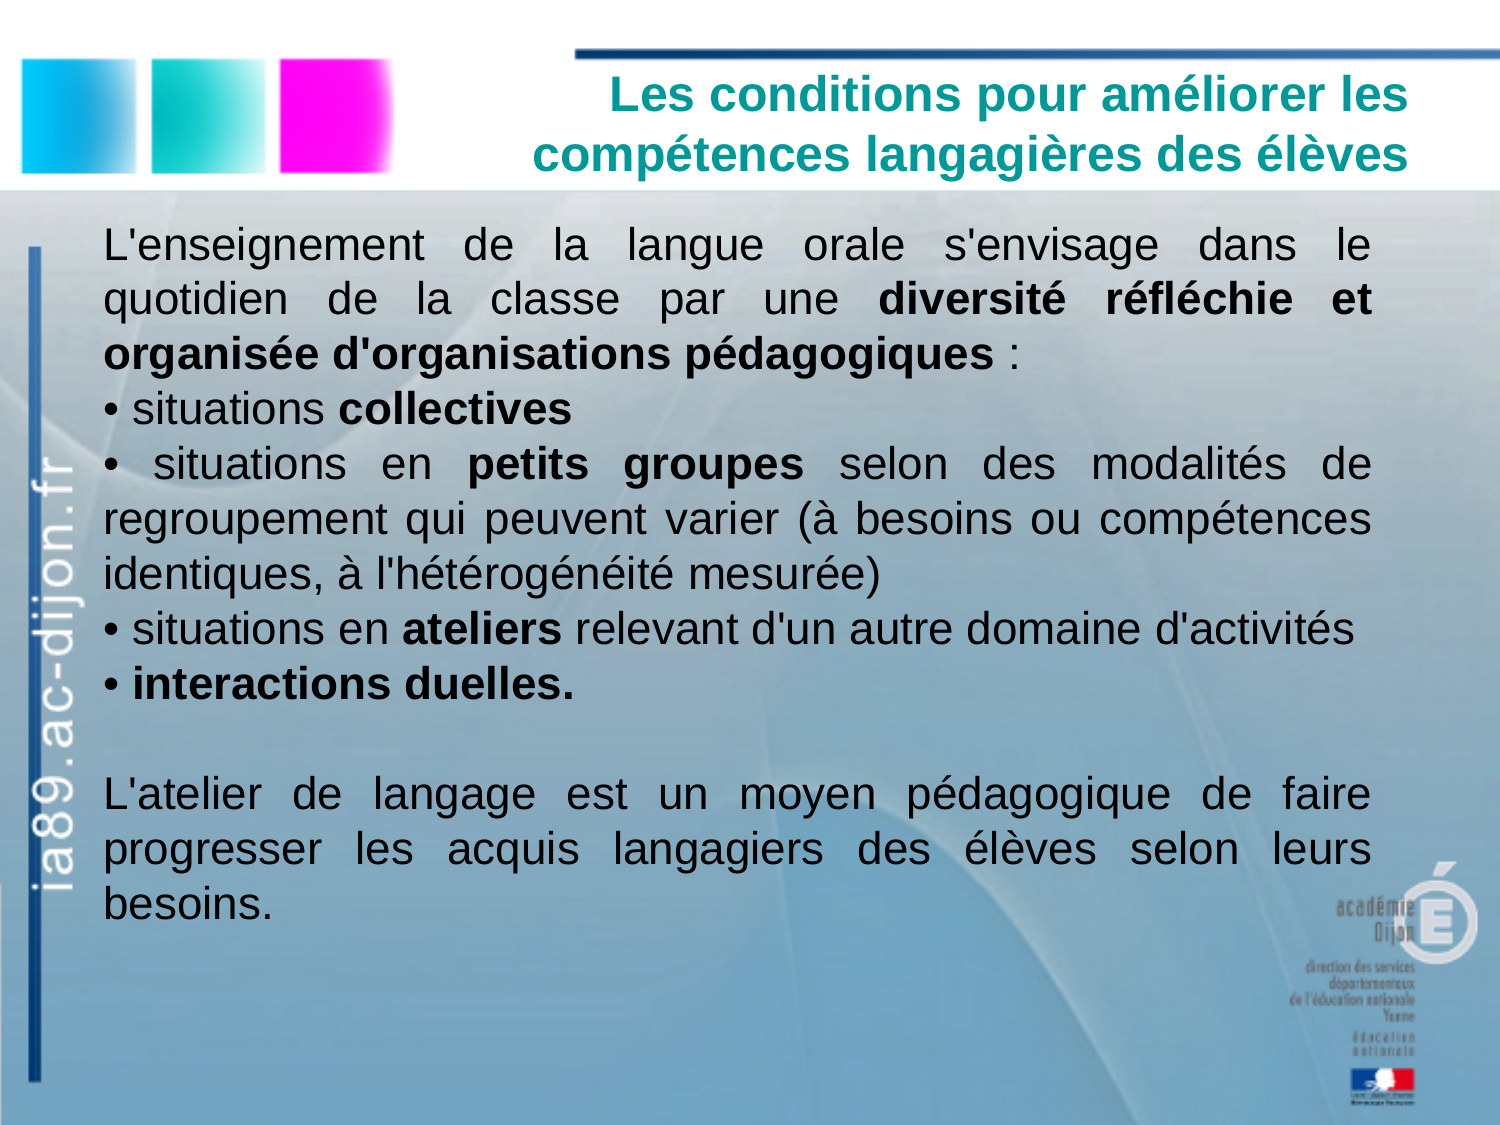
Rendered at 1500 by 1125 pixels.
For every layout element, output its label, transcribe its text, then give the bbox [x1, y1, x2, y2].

title Les conditions pour améliorer les compétences langagières des élèves [454, 42, 1426, 200]
text_box L'enseignement de la langue orale s'envisage dans le quotidien de la classe par une diversité réfléchie et organisée d'organisations pédagogiques : • situations collectives • situations en petits groupes selon des modalités de regroupement qui peuvent varier (à besoins ou compétences identiques, à l'hétérogénéité mesurée) • situations en ateliers relevant d'un autre domaine d'activités • interactions duelles. L'atelier de langage est un moyen pédagogique de faire progresser les acquis langagiers des élèves selon leurs besoins. [88, 206, 1388, 937]
picture [0, 0, 1500, 1125]
